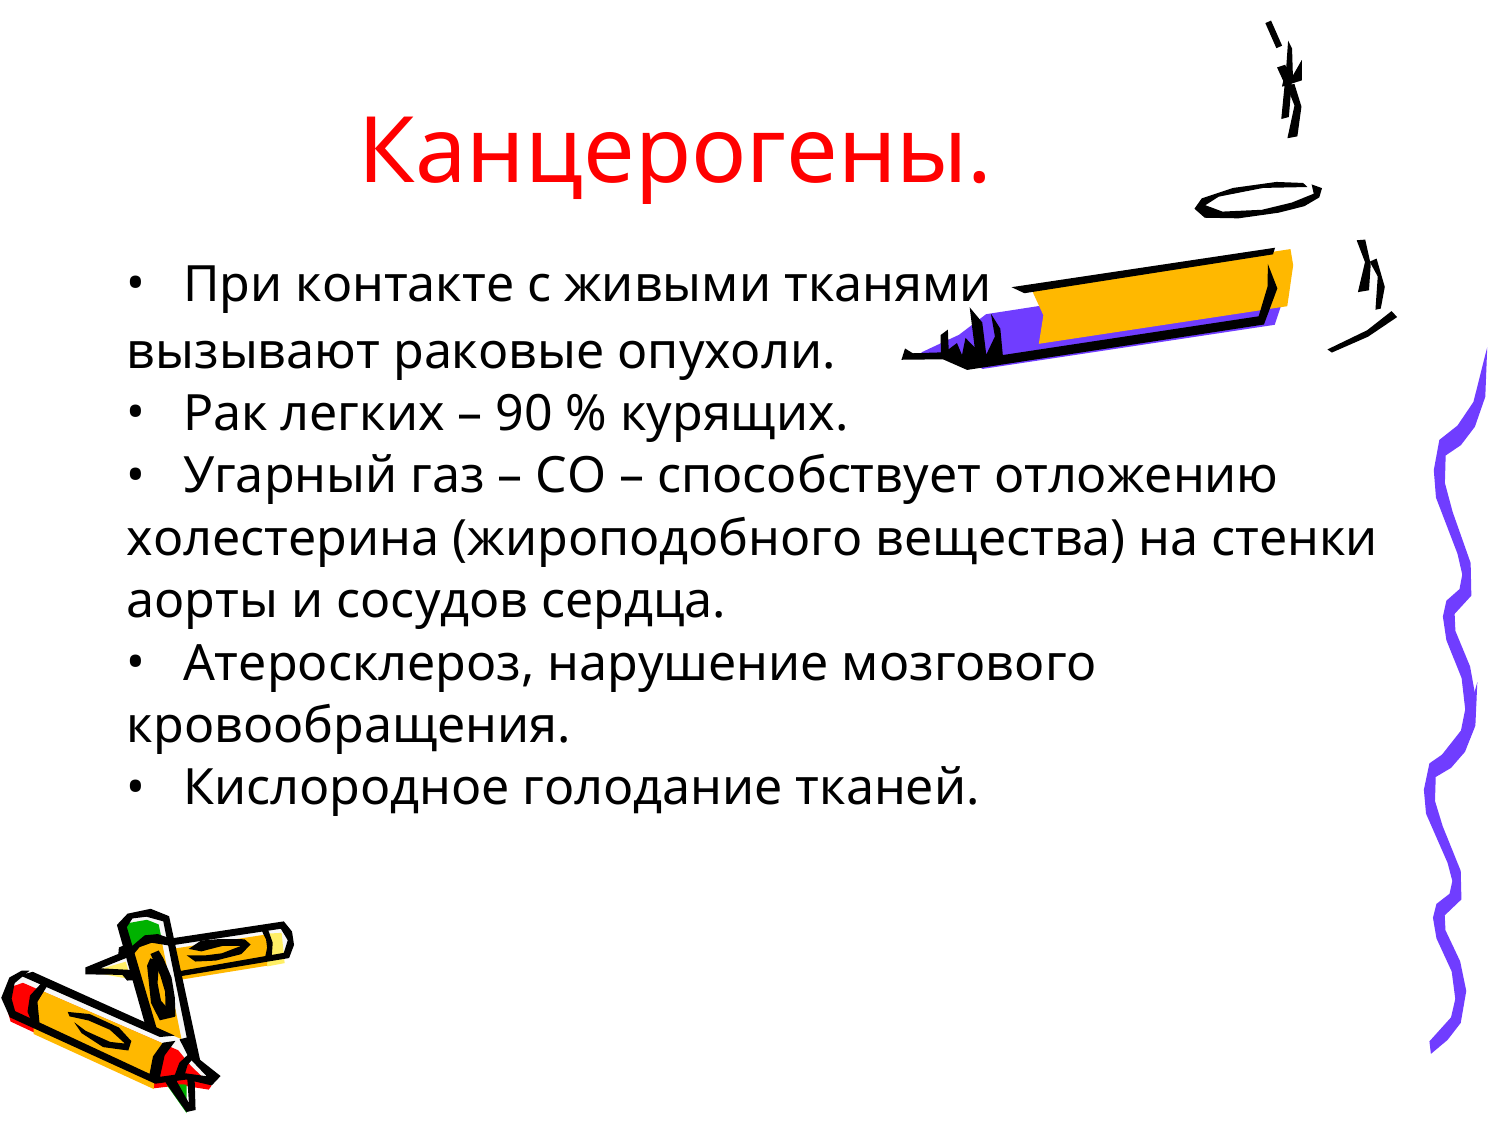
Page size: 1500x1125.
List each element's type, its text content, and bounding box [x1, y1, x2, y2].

title Канцерогены. [112, 24, 1240, 209]
list При контакте с живыми тканями вызывают раковые опухоли. Рак легких – 90 % курящих. Угарный газ – СО – способствует отложению холестерина (жироподобного вещества) на стенки аорты и сосудов сердца. Атеросклероз, нарушение мозгового кровообращения. Кислородное голодание тканей. [112, 255, 1500, 830]
